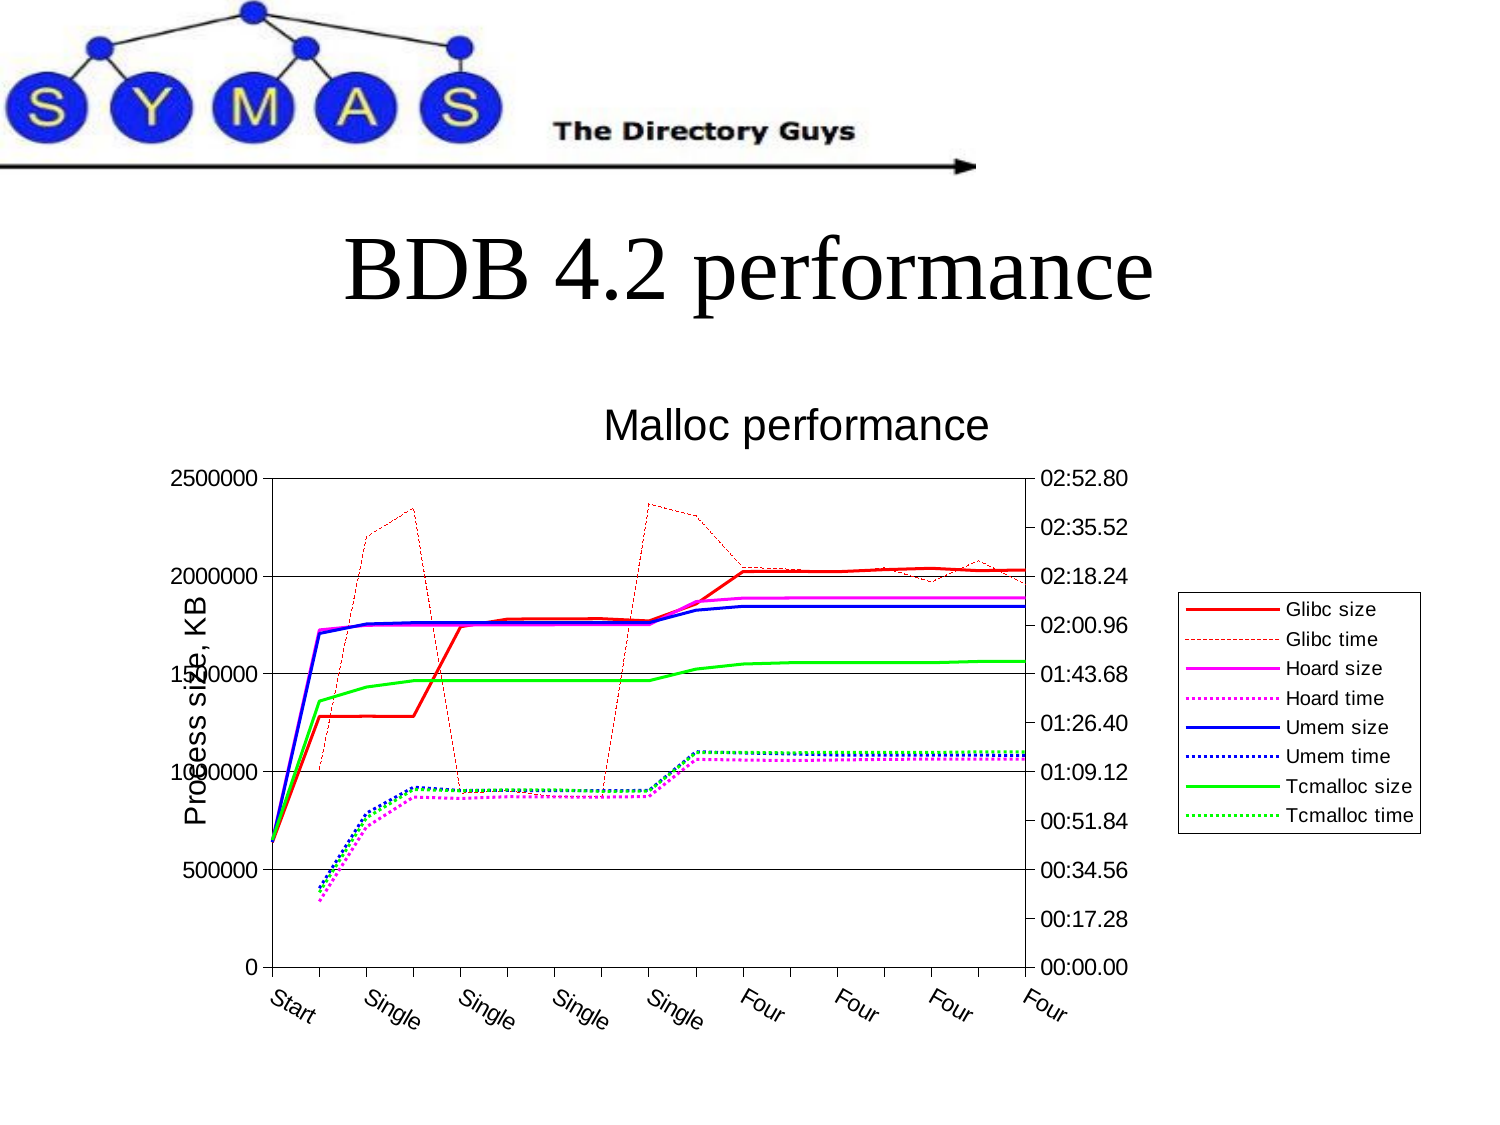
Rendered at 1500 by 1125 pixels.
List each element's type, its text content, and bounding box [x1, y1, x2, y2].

picture [0, 0, 976, 188]
chart [144, 375, 1426, 1051]
title BDB 4.2 performance [112, 187, 1388, 351]
